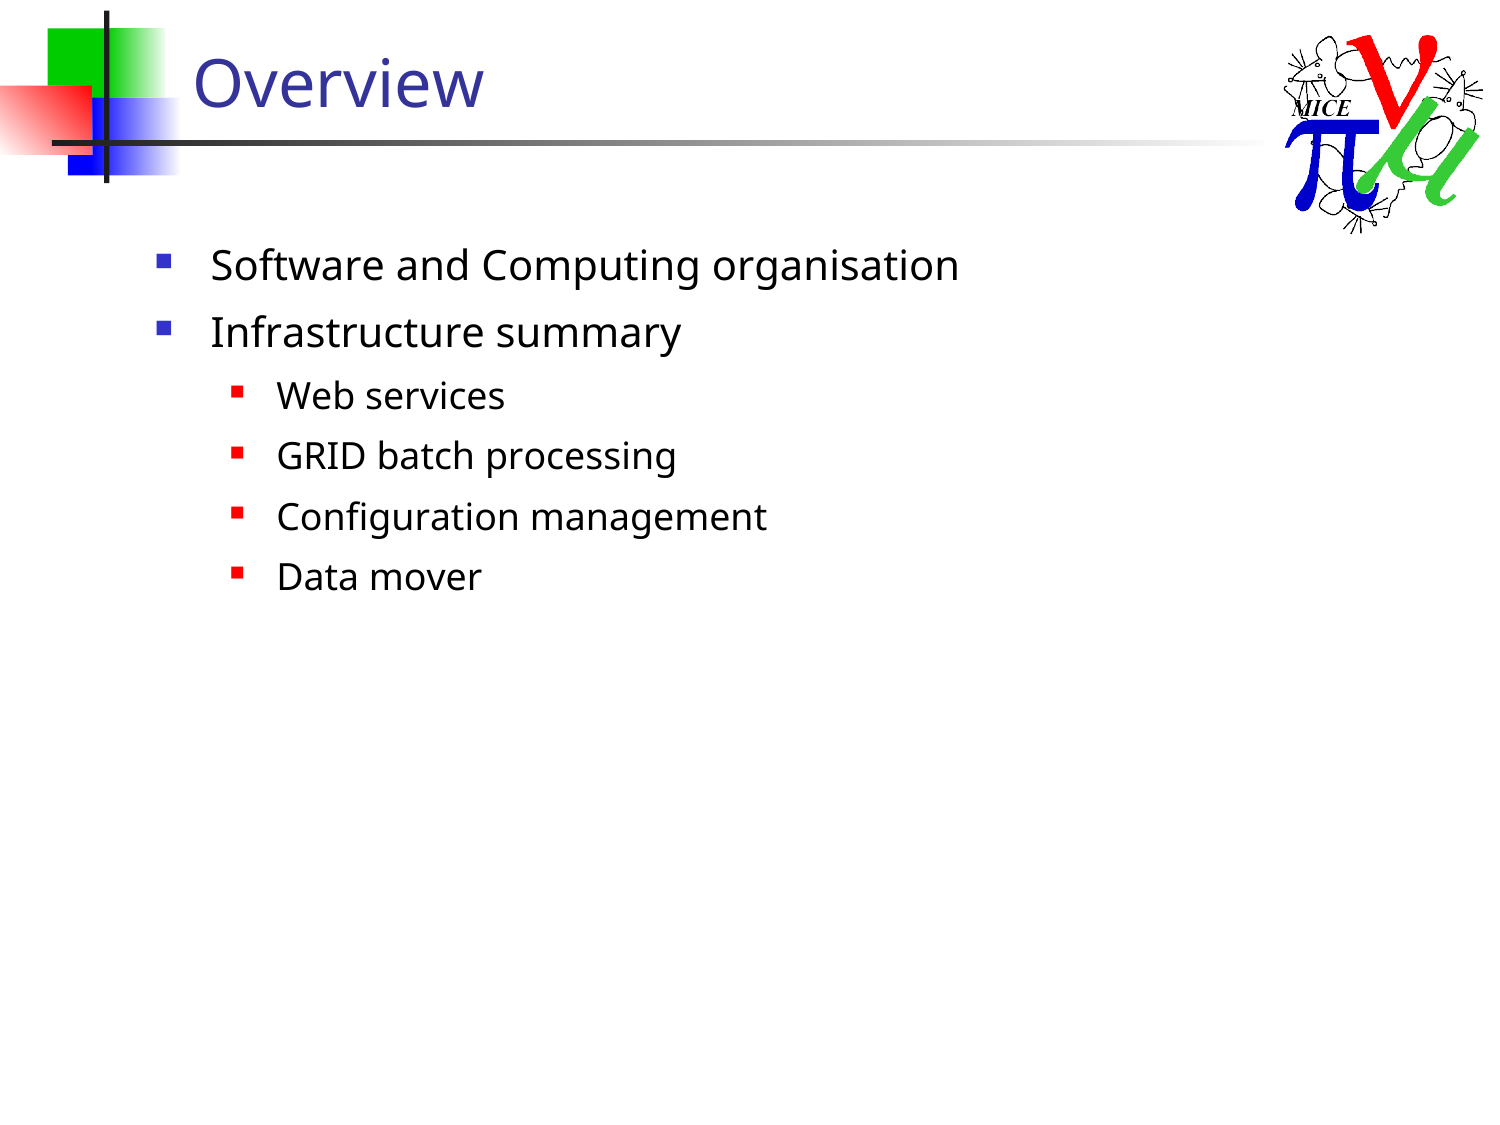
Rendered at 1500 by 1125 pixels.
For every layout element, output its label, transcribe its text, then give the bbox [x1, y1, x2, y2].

picture [1264, 5, 1500, 251]
list Software and Computing organisation Infrastructure summary Web services GRID batch processing Configuration management Data mover [154, 235, 1430, 979]
title Overview [191, 0, 1471, 176]
